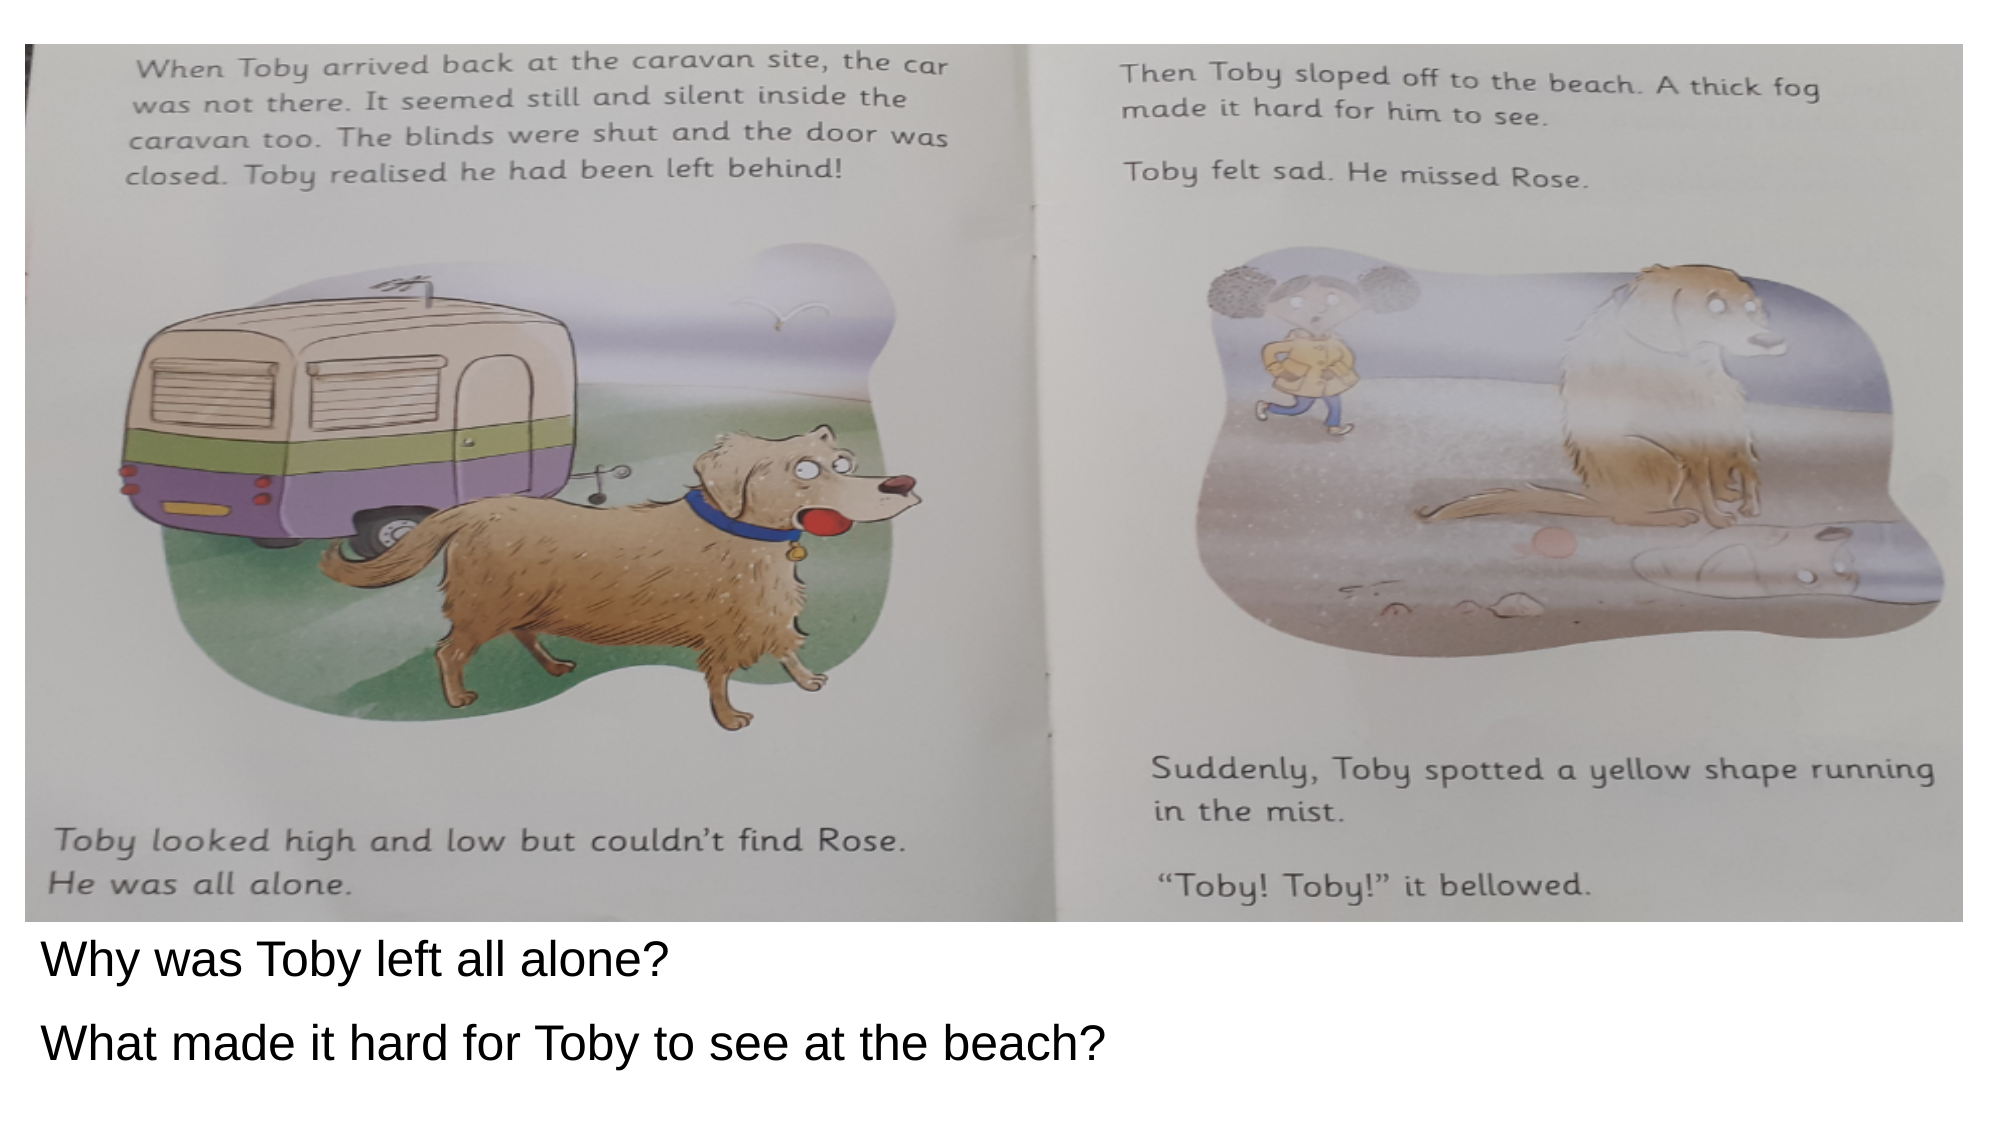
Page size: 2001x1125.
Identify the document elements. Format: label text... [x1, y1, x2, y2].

list Why was Toby left all alone? What made it hard for Toby to see at the beach? [25, 926, 1965, 1125]
picture [25, 44, 1963, 922]
